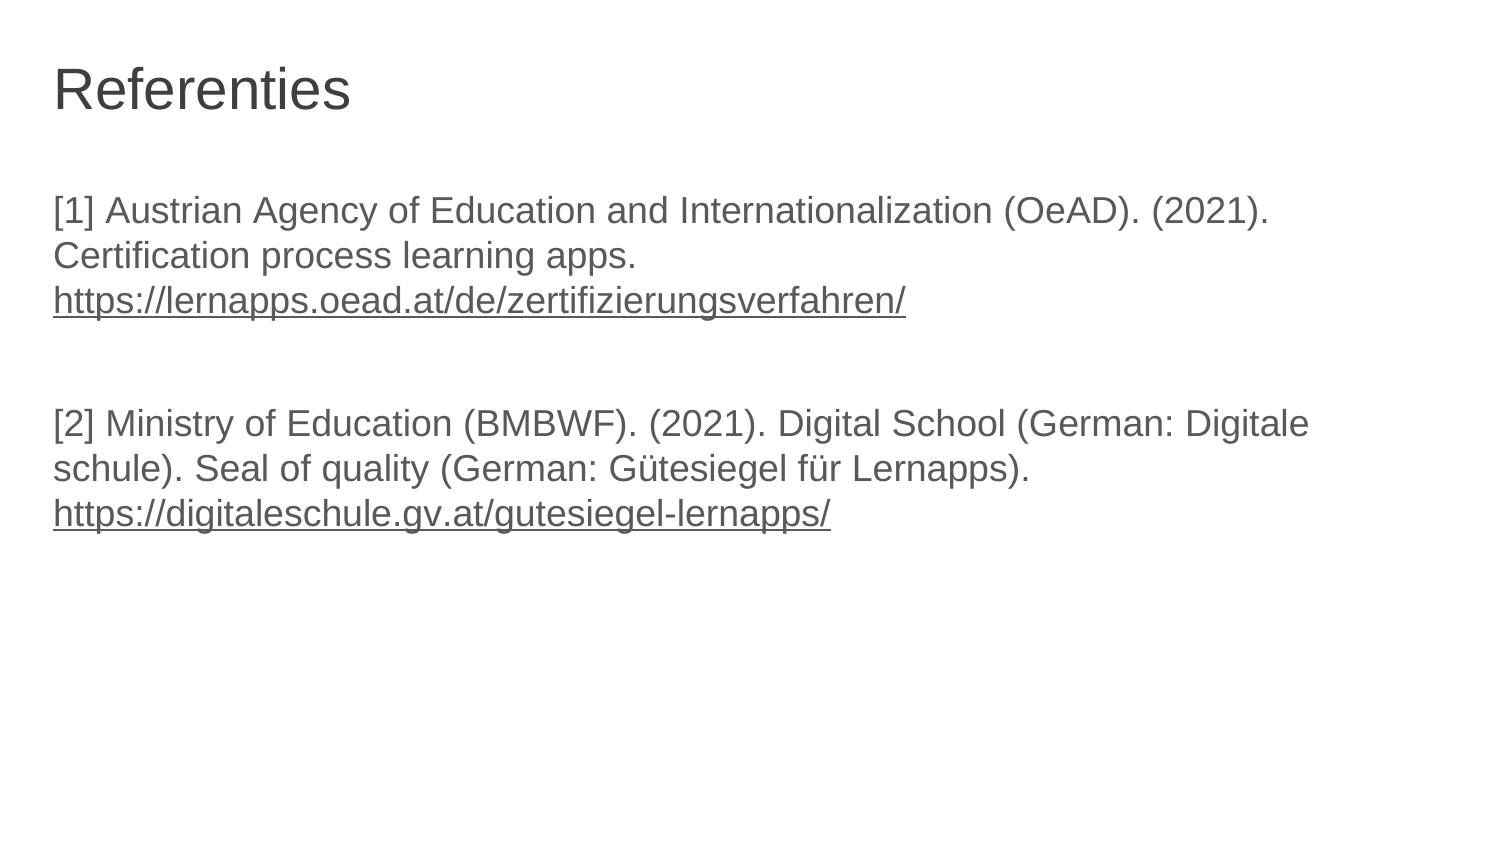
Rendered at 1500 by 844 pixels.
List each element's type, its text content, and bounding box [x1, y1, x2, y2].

list [1] Austrian Agency of Education and Internationalization (OeAD). (2021). Certification process learning apps. https://lernapps.oead.at/de/zertifizierungsverfahren/ [2] Ministry of Education (BMBWF). (2021). Digital School (German: Digitale schule). Seal of quality (German: Gütesiegel für Lernapps). https://digitaleschule.gv.at/gutesiegel-lernapps/ [53, 186, 1447, 762]
title Referenties [53, 59, 1447, 113]
